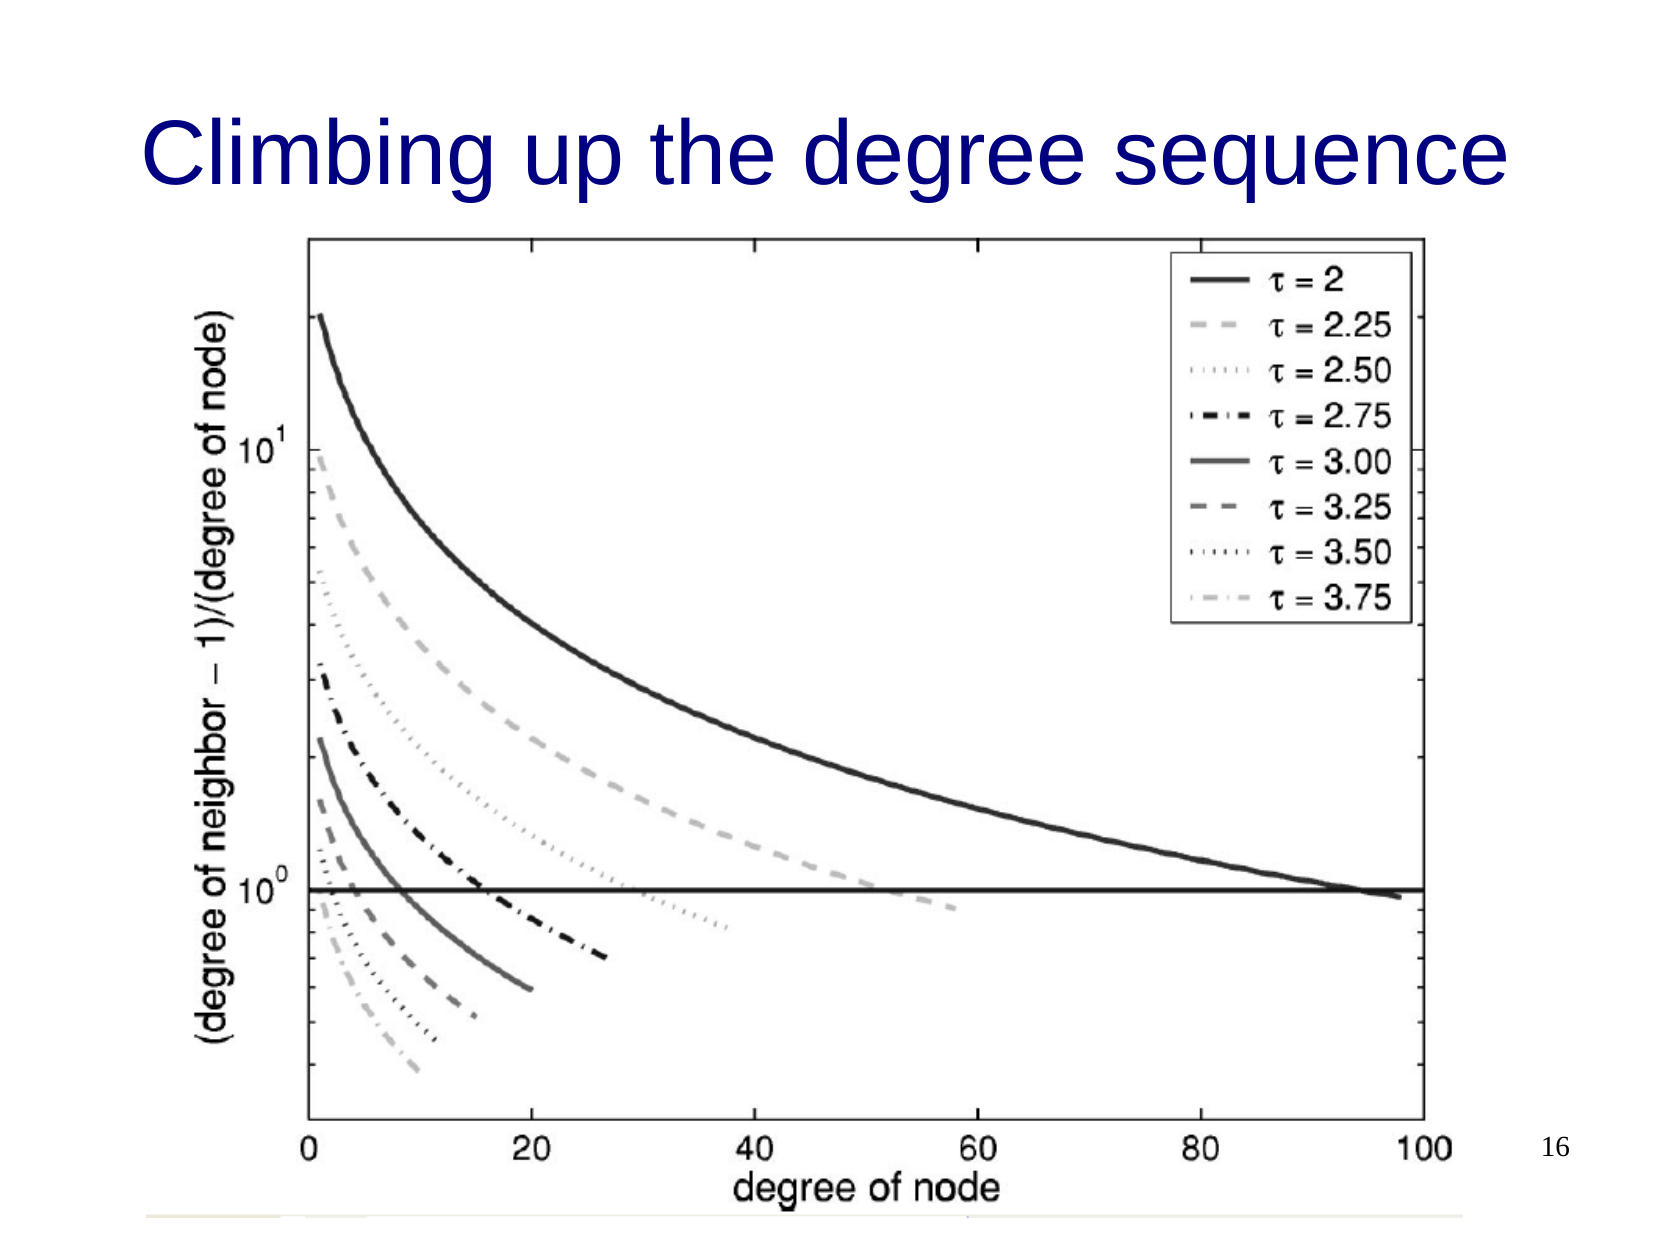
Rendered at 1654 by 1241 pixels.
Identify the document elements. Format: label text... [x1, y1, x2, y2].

picture [146, 224, 1463, 1218]
title Climbing up the degree sequence [82, 49, 1571, 257]
